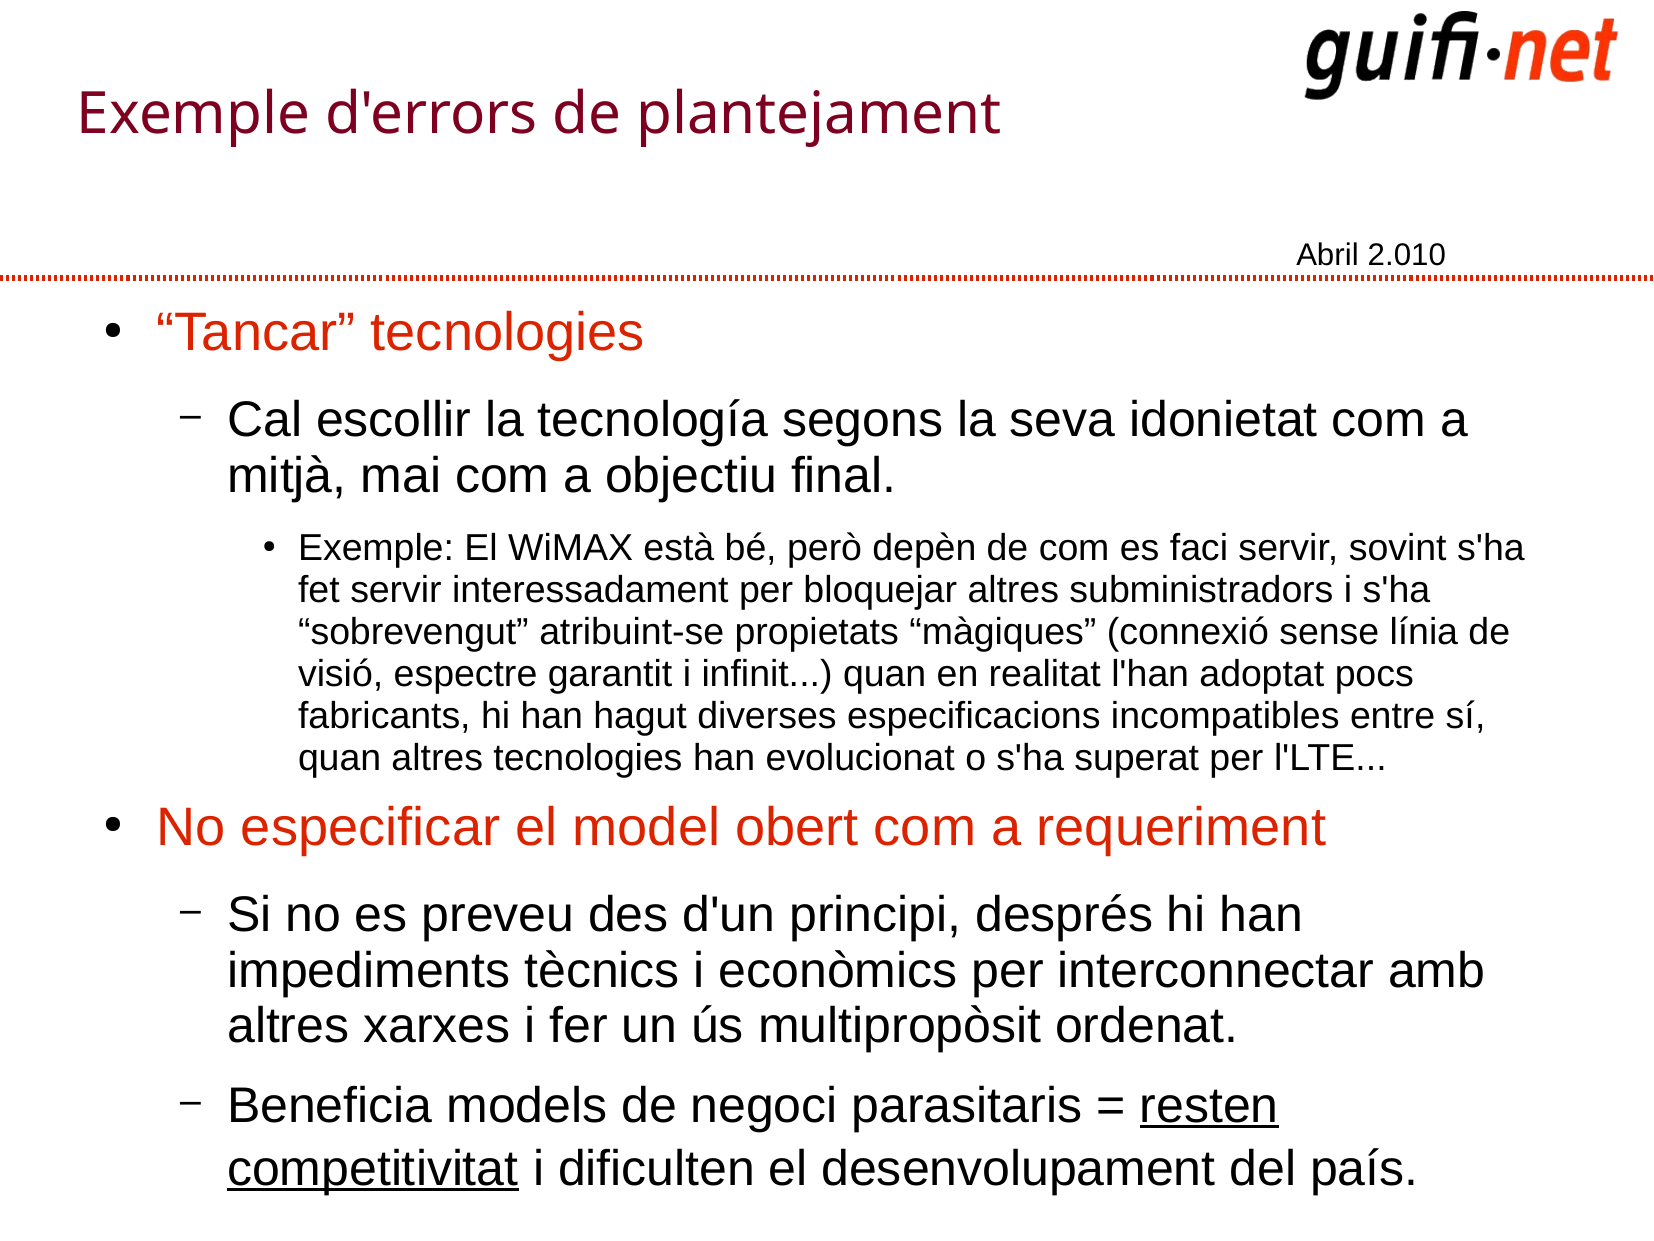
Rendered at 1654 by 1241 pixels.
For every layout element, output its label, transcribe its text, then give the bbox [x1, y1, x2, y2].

picture [1299, 11, 1625, 101]
list “Tancar” tecnologies Cal escollir la tecnología segons la seva idonietat com a mitjà, mai com a objectiu final. Exemple: El WiMAX està bé, però depèn de com es faci servir, sovint s'ha fet servir interessadament per bloquejar altres subministradors i s'ha “sobrevengut” atribuint-se propietats “màgiques” (connexió sense línia de visió, espectre garantit i infinit...) quan en realitat l'han adoptat pocs fabricants, hi han hagut diverses especificacions incompatibles entre sí, quan altres tecnologies han evolucionat o s'ha superat per l'LTE... No especificar el model obert com a requeriment Si no es preveu des d'un principi, després hi han impediments tècnics i econòmics per interconnectar amb altres xarxes i fer un ús multipropòsit ordenat. Beneficia models de negoci parasitaris = resten competitivitat i dificulten el desenvolupament del país. [82, 301, 1571, 1198]
title Exemple d'errors de plantejament [76, 59, 1093, 267]
